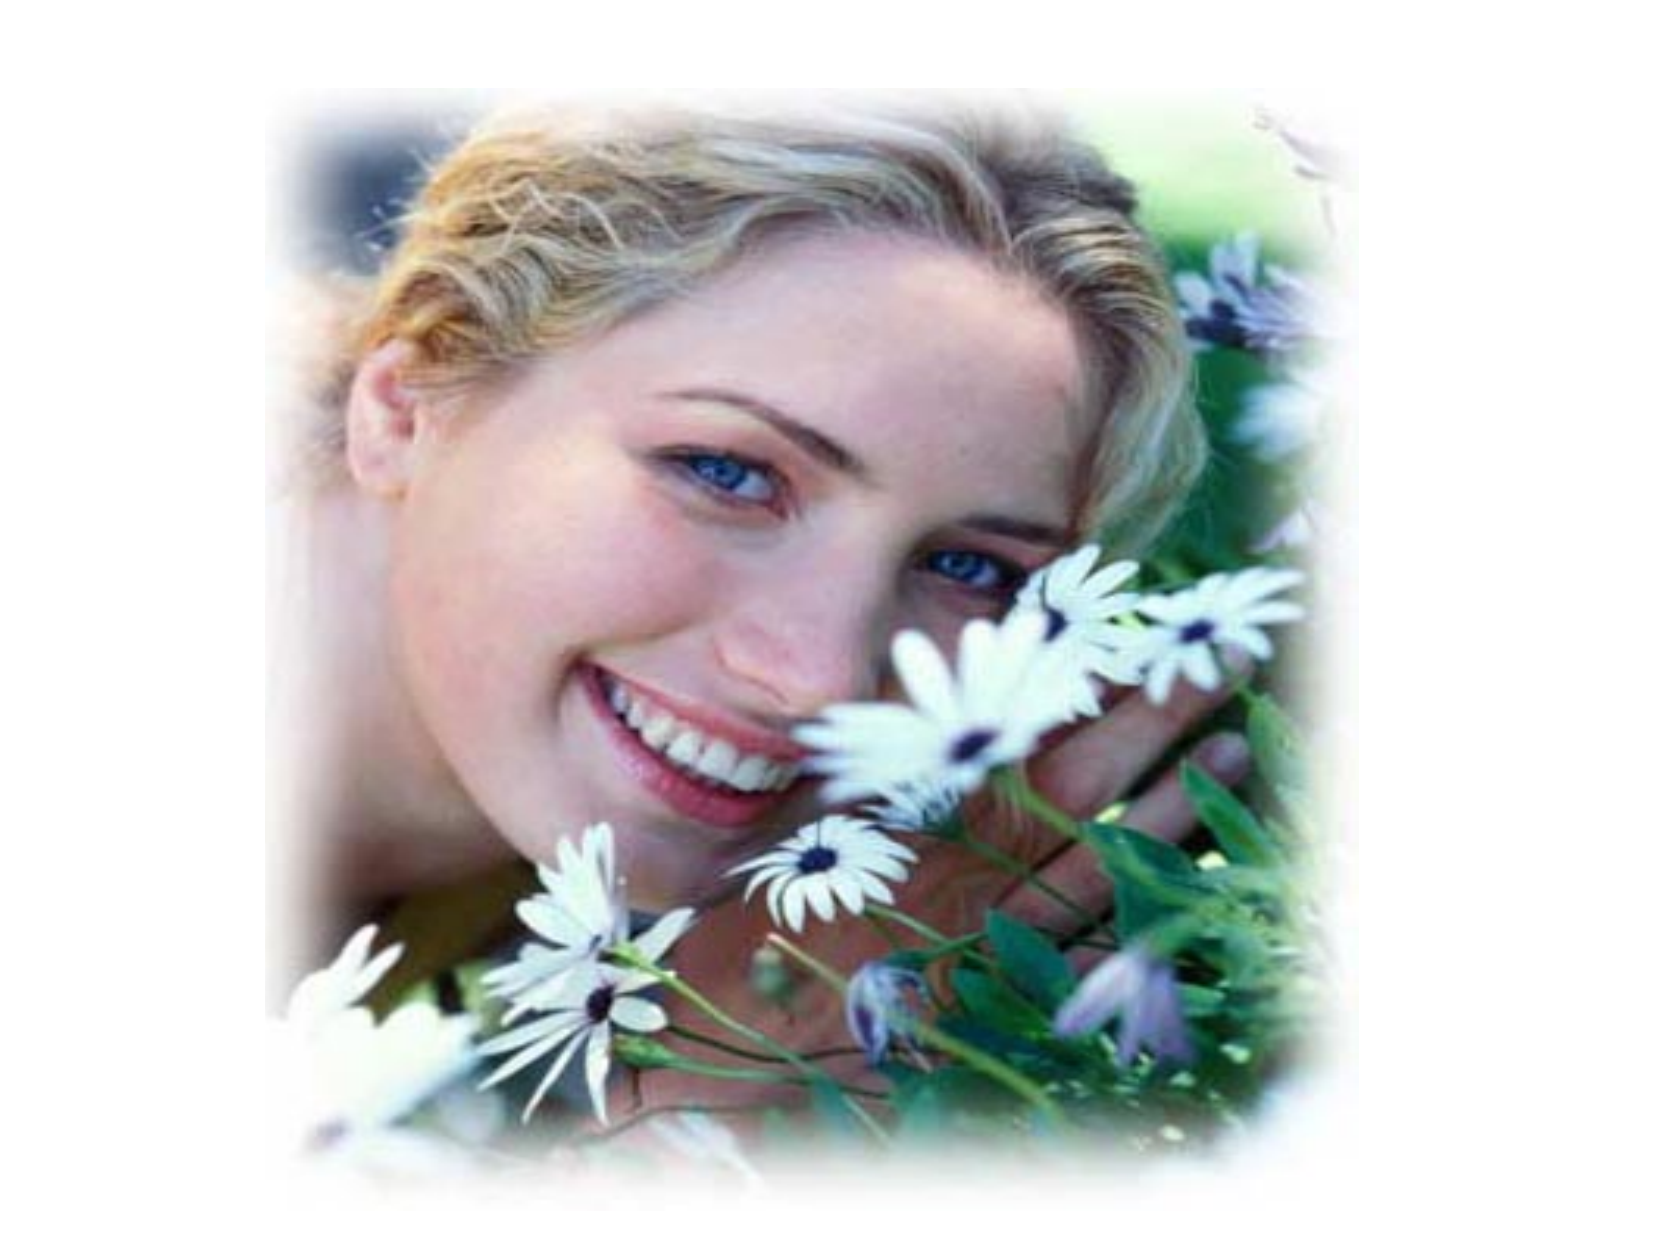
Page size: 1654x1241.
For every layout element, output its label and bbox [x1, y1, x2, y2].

picture [265, 88, 1359, 1211]
